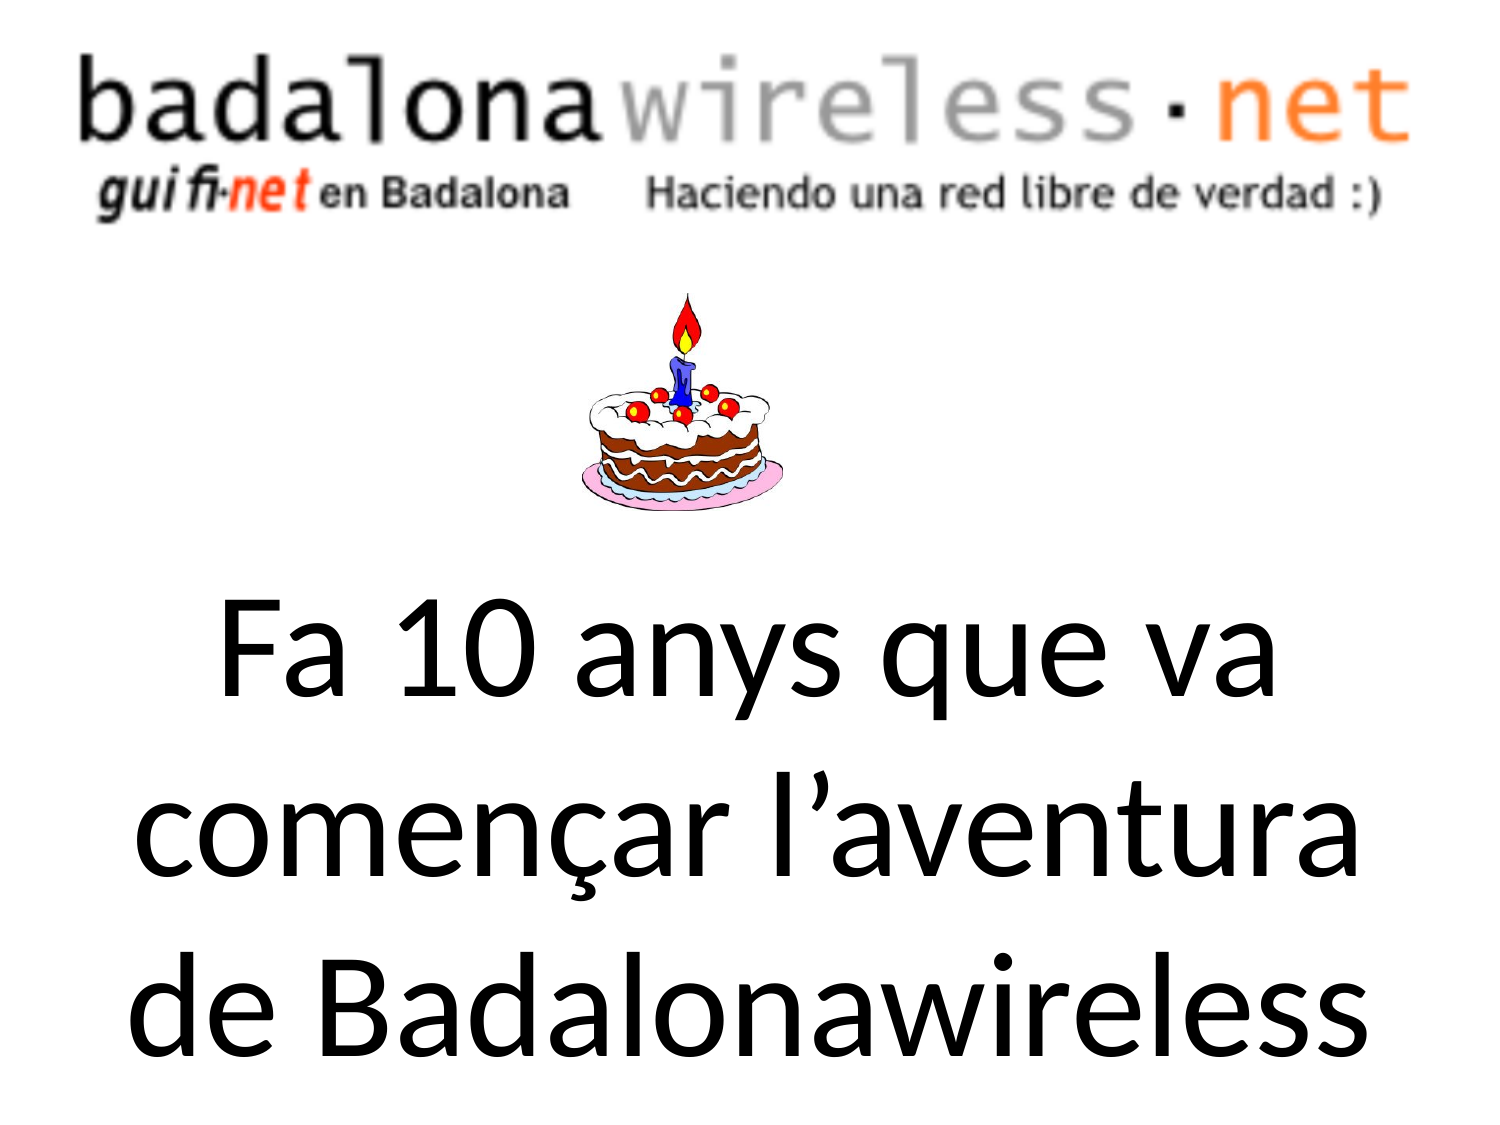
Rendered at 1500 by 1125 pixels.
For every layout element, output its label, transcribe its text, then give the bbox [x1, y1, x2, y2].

picture [582, 293, 783, 511]
text_box Fa 10 anys que va començar l’aventura de Badalonawireless [52, 538, 1447, 1094]
picture [41, 4, 1447, 259]
